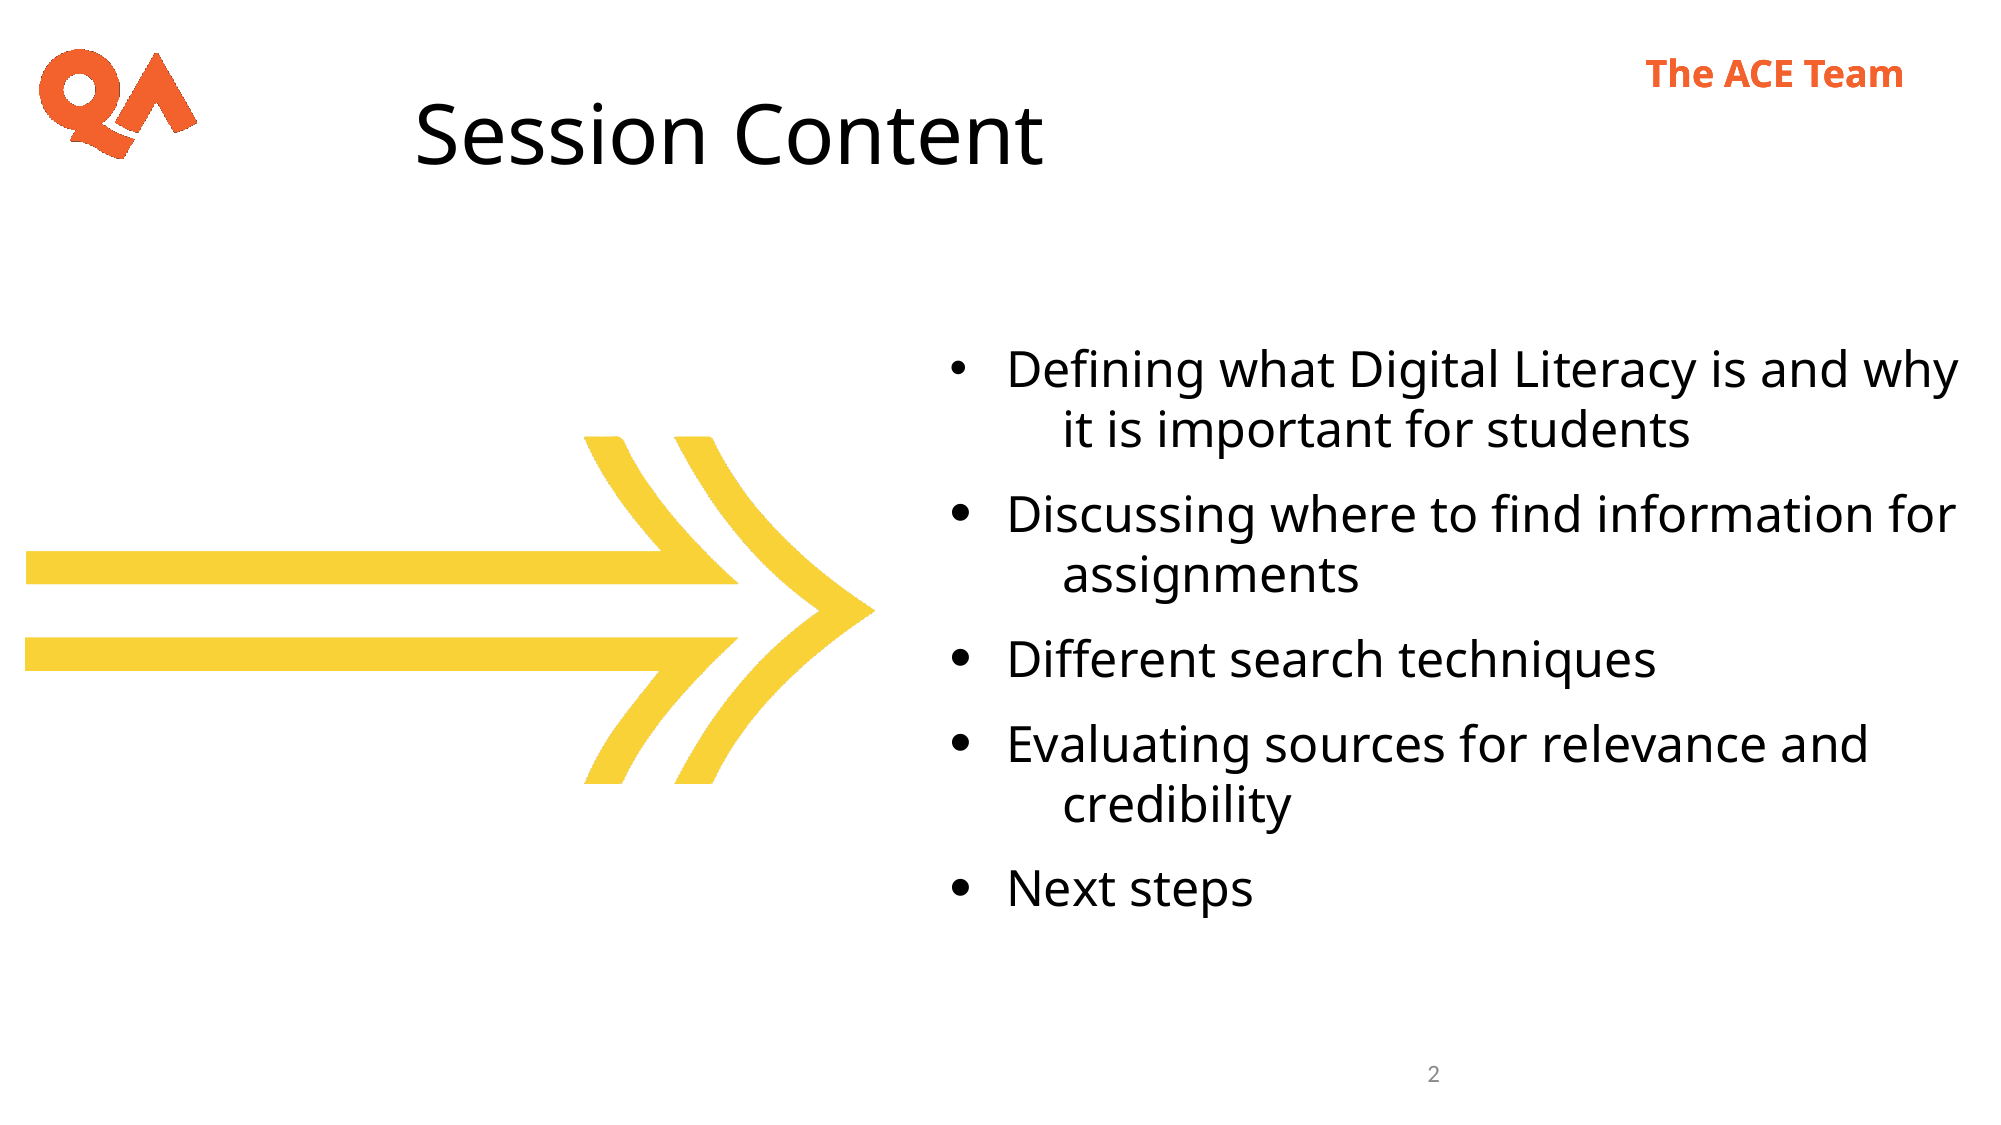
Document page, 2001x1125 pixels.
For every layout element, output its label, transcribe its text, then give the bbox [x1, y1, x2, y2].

text_box [1412, 1042, 1863, 1103]
picture [39, 49, 197, 159]
picture [25, 436, 876, 784]
text_box Defining what Digital Literacy is and why it is important for students Discussing where to find information for assignments Different search techniques Evaluating sources for relevance and credibility Next steps [934, 329, 1975, 890]
text_box The ACE Team [1631, 43, 1920, 103]
text_box Session Content [399, 0, 1153, 263]
